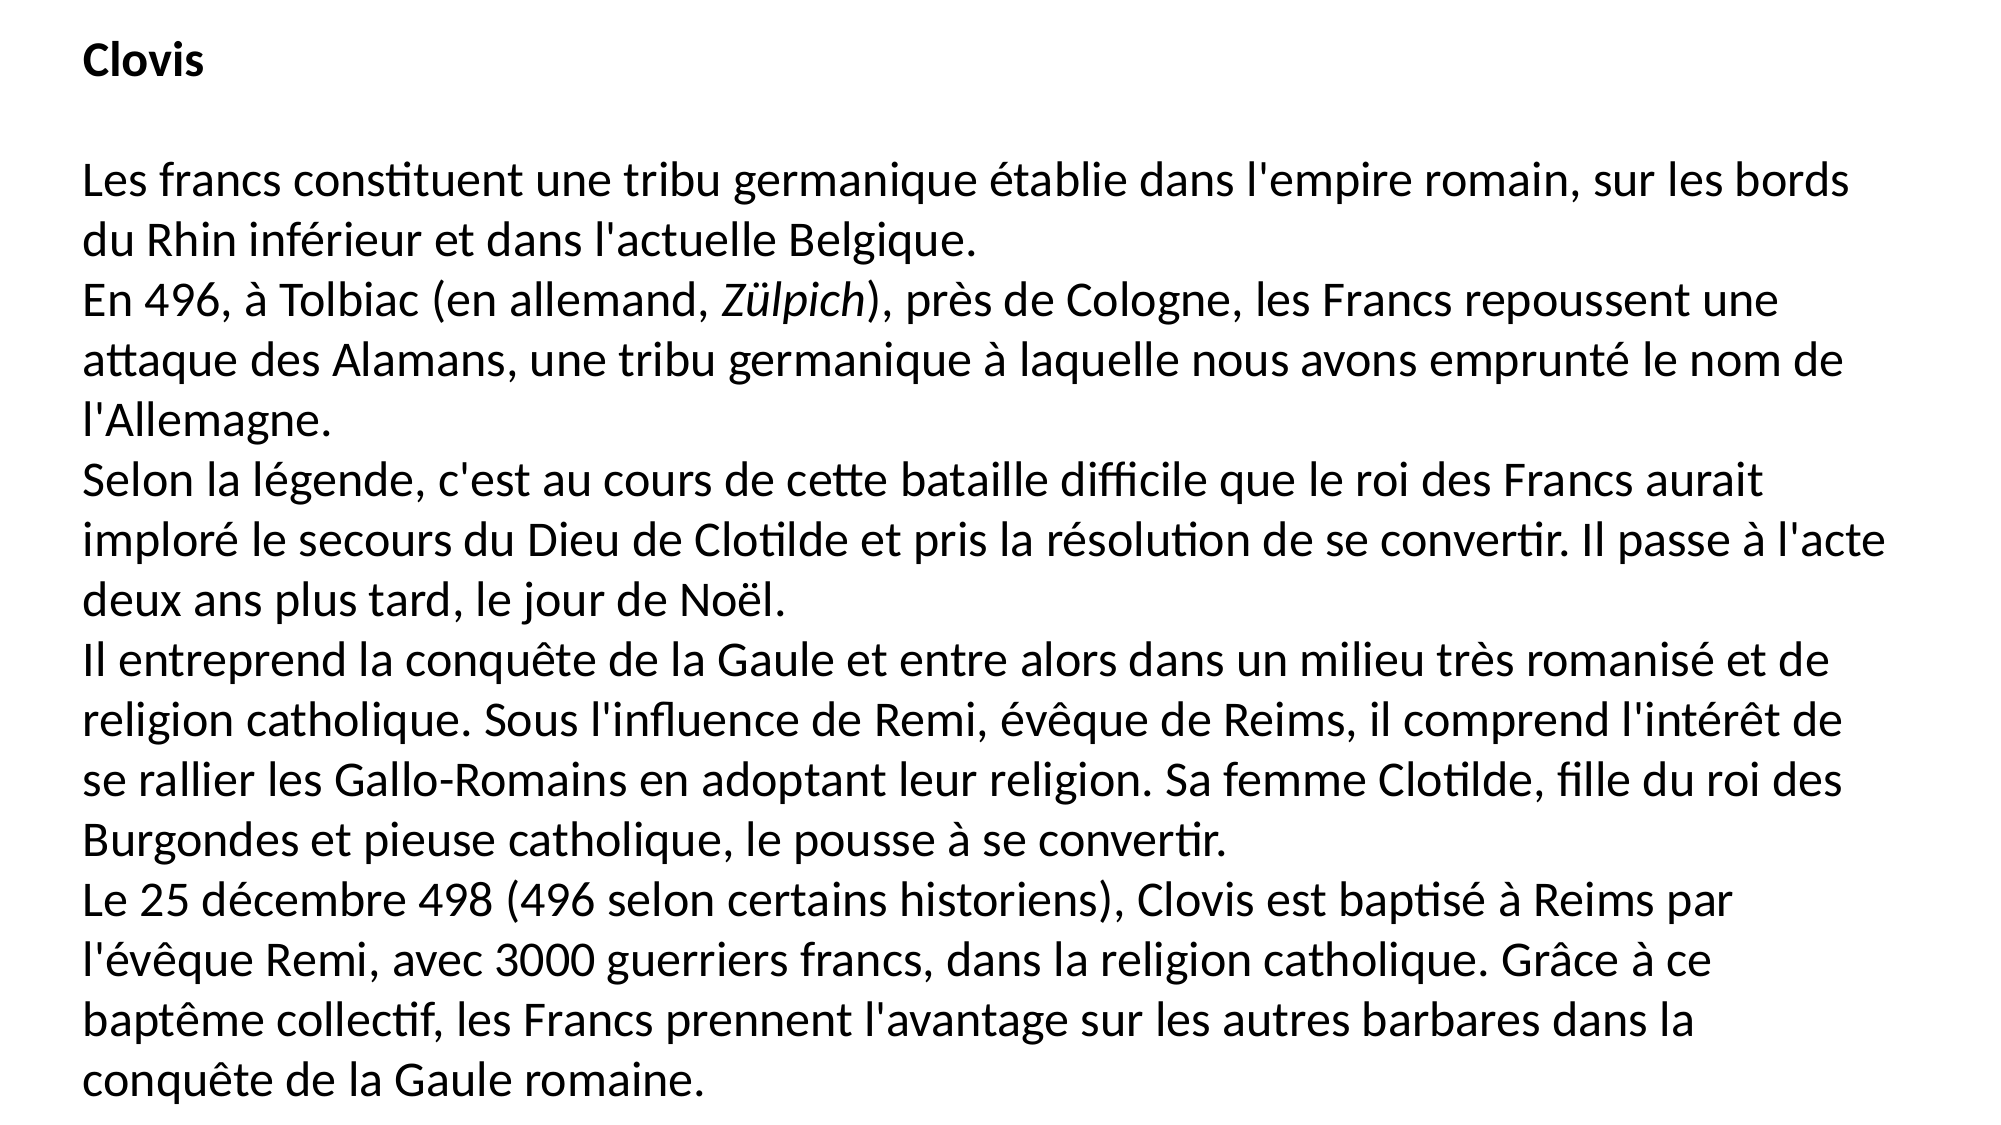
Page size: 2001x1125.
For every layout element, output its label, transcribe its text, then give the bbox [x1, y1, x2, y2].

text_box Clovis Les francs constituent une tribu germanique établie dans l'empire romain, sur les bords du Rhin inférieur et dans l'actuelle Belgique. En 496, à Tolbiac (en allemand, Zülpich), près de Cologne, les Francs repoussent une attaque des Alamans, une tribu germanique à laquelle nous avons emprunté le nom de l'Allemagne. Selon la légende, c'est au cours de cette bataille difficile que le roi des Francs aurait imploré le secours du Dieu de Clotilde et pris la résolution de se convertir. Il passe à l'acte deux ans plus tard, le jour de Noël. Il entreprend la conquête de la Gaule et entre alors dans un milieu très romanisé et de religion catholique. Sous l'influence de Remi, évêque de Reims, il comprend l'intérêt de se rallier les Gallo-Romains en adoptant leur religion. Sa femme Clotilde, fille du roi des Burgondes et pieuse catholique, le pousse à se convertir. Le 25 décembre 498 (496 selon certains historiens), Clovis est baptisé à Reims par l'évêque Remi, avec 3000 guerriers francs, dans la religion catholique. Grâce à ce baptême collectif, les Francs prennent l'avantage sur les autres barbares dans la conquête de la Gaule romaine. [67, 19, 1904, 1125]
